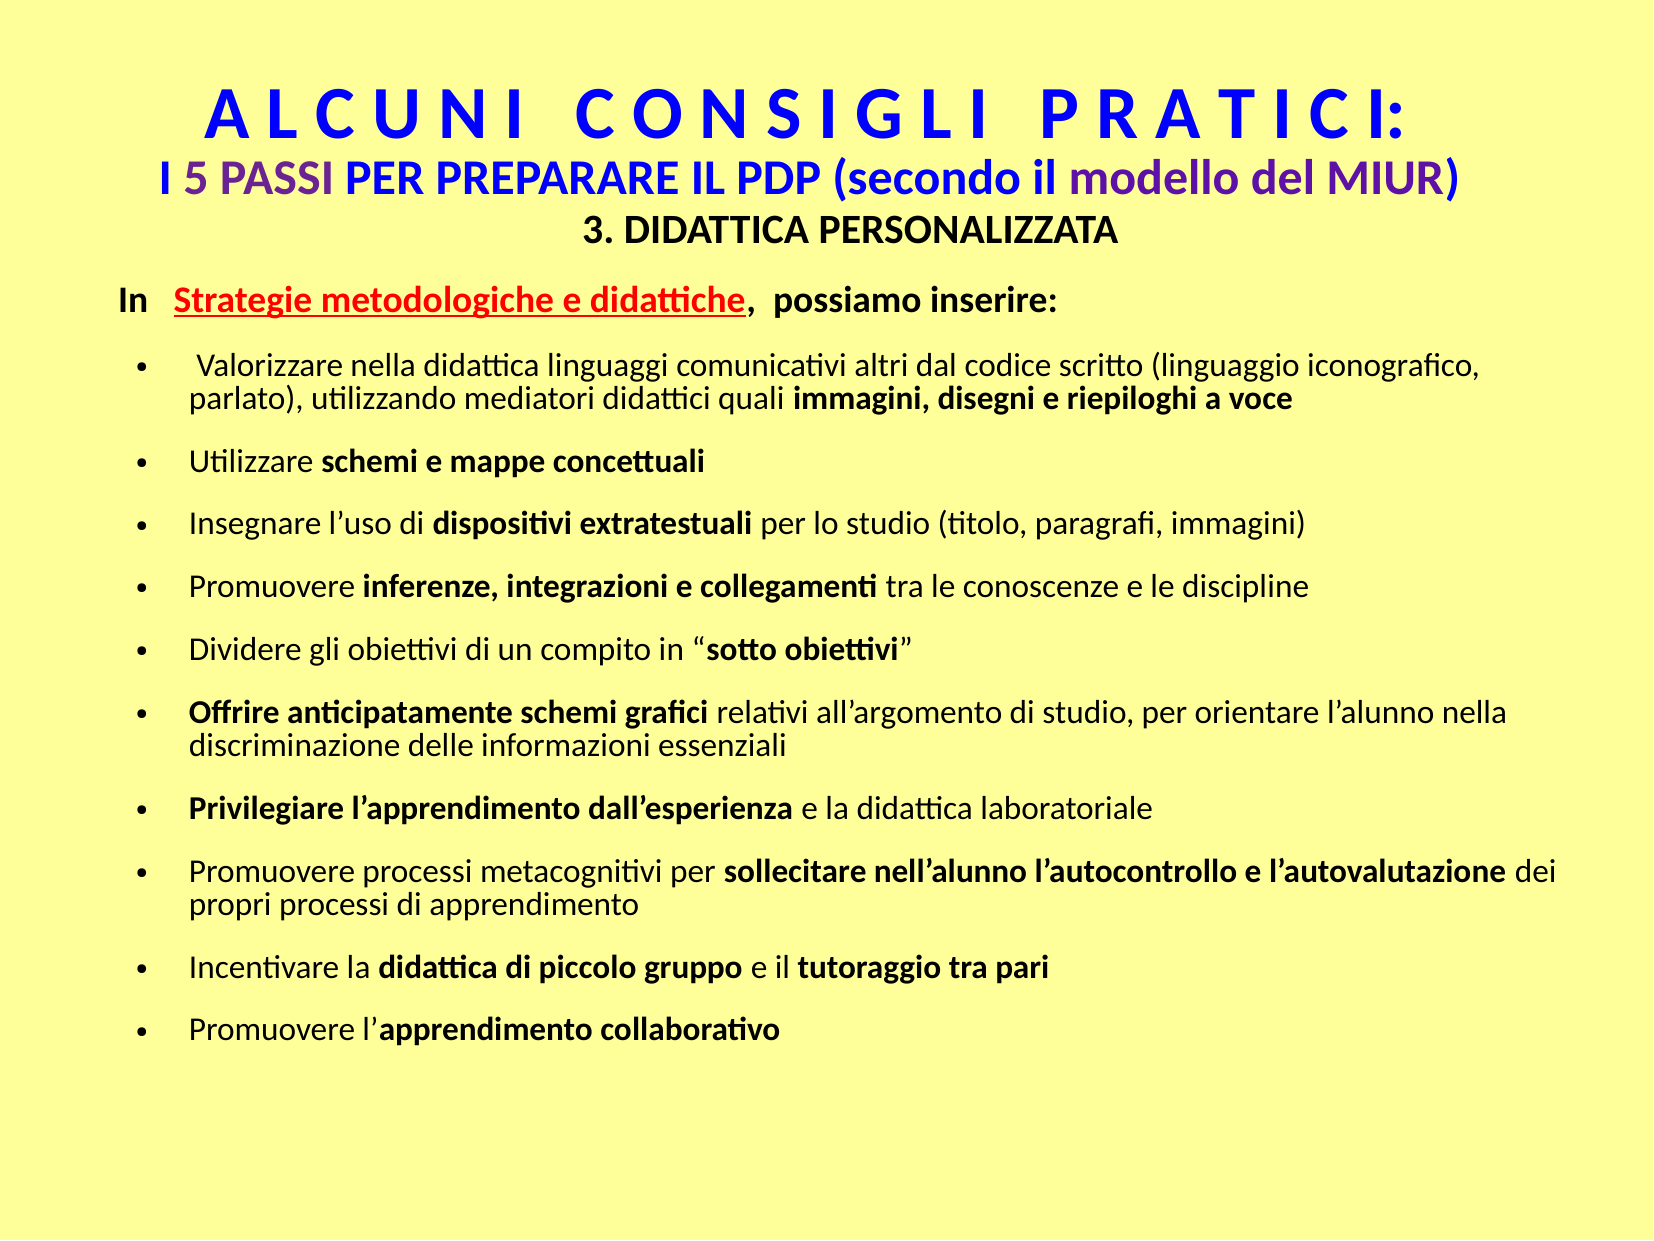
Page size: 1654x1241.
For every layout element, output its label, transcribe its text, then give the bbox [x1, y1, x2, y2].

title A L C U N I C O N S I G L I P R A T I C I: I 5 PASSI PER PREPARARE IL PDP (secondo il modello del MIUR) [70, 40, 1560, 249]
list 3. DIDATTICA PERSONALIZZATA In Strategie metodologiche e didattiche, possiamo inserire: Valorizzare nella didattica linguaggi comunicativi altri dal codice scritto (linguaggio iconografico, parlato), utilizzando mediatori didattici quali immagini, disegni e riepiloghi a voce Utilizzare schemi e mappe concettuali Insegnare l’uso di dispositivi extratestuali per lo studio (titolo, paragrafi, immagini) Promuovere inferenze, integrazioni e collegamenti tra le conoscenze e le discipline Dividere gli obiettivi di un compito in “sotto obiettivi” Offrire anticipatamente schemi grafici relativi all’argomento di studio, per orientare l’alunno nella discriminazione delle informazioni essenziali Privilegiare l’apprendimento dall’esperienza e la didattica laboratoriale Promuovere processi metacognitivi per sollecitare nell’alunno l’autocontrollo e l’autovalutazione dei propri processi di apprendimento Incentivare la didattica di piccolo gruppo e il tutoraggio tra pari Promuovere l’apprendimento collaborativo [118, 212, 1583, 1241]
